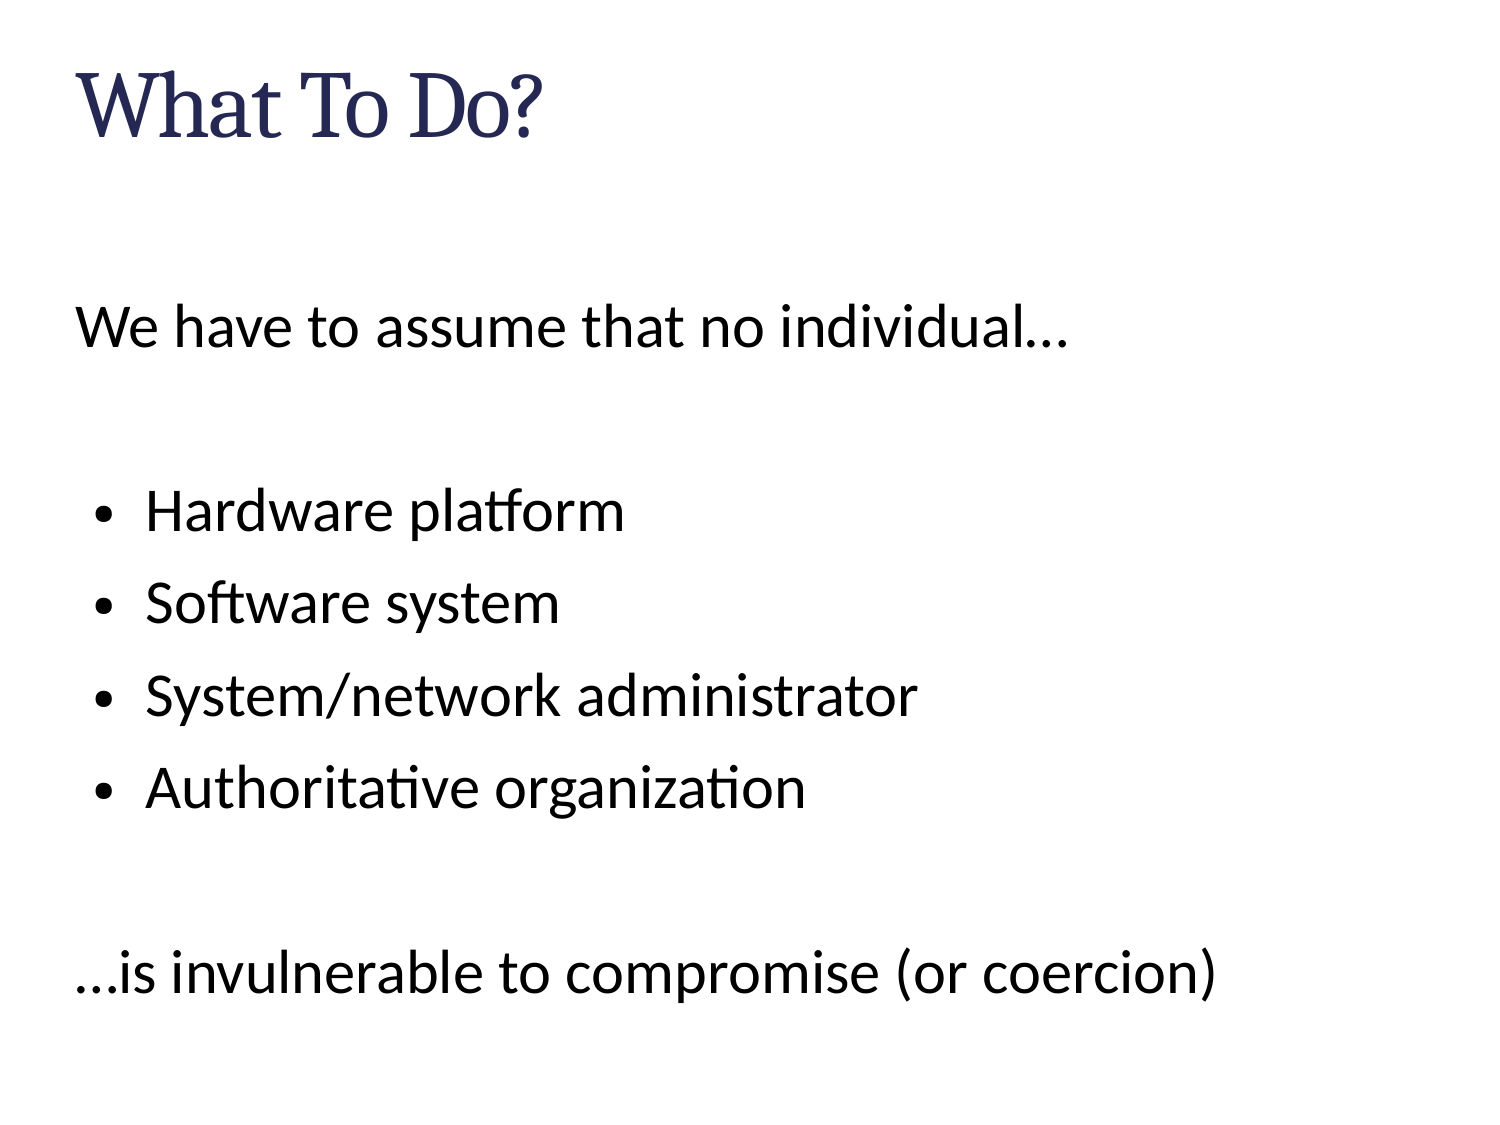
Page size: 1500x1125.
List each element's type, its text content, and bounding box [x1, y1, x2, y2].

title What To Do? [75, 12, 1471, 200]
list We have to assume that no individual… Hardware platform Software system System/network administrator Authoritative organization …is invulnerable to compromise (or coercion) [75, 299, 1325, 1063]
